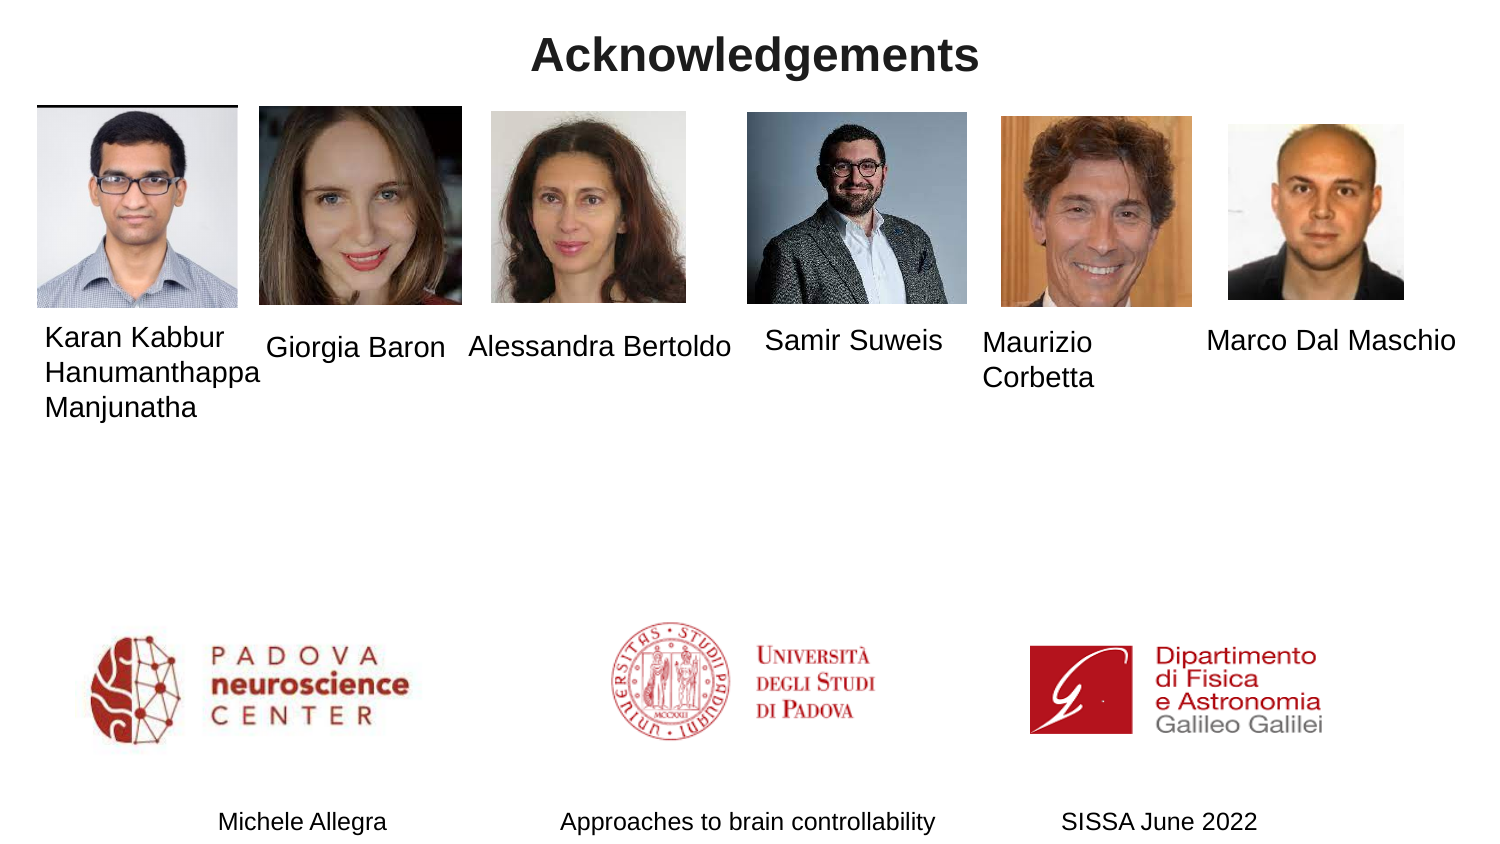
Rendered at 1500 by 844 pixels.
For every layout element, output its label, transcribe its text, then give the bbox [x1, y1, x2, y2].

picture [747, 112, 967, 304]
text_box Maurizio Corbetta [967, 307, 1204, 408]
text_box Alessandra Bertoldo [578, 312, 781, 378]
text_box Giorgia Baron [250, 312, 578, 378]
picture [75, 590, 423, 779]
picture [491, 111, 686, 303]
picture [1030, 614, 1323, 778]
text_box Samir Suweis [749, 306, 999, 372]
text_box Karan Kabbur Hanumanthappa Manjunatha [29, 303, 279, 438]
text_box Marco Dal Maschio [1191, 306, 1477, 372]
picture [1001, 116, 1192, 307]
picture [37, 105, 238, 303]
picture [570, 563, 918, 794]
picture [1228, 124, 1404, 300]
text_box Michele Allegra Approaches to brain controllability SISSA June 2022 [64, 794, 1415, 844]
picture [259, 106, 462, 305]
text_box Acknowledgements [74, 30, 1436, 132]
